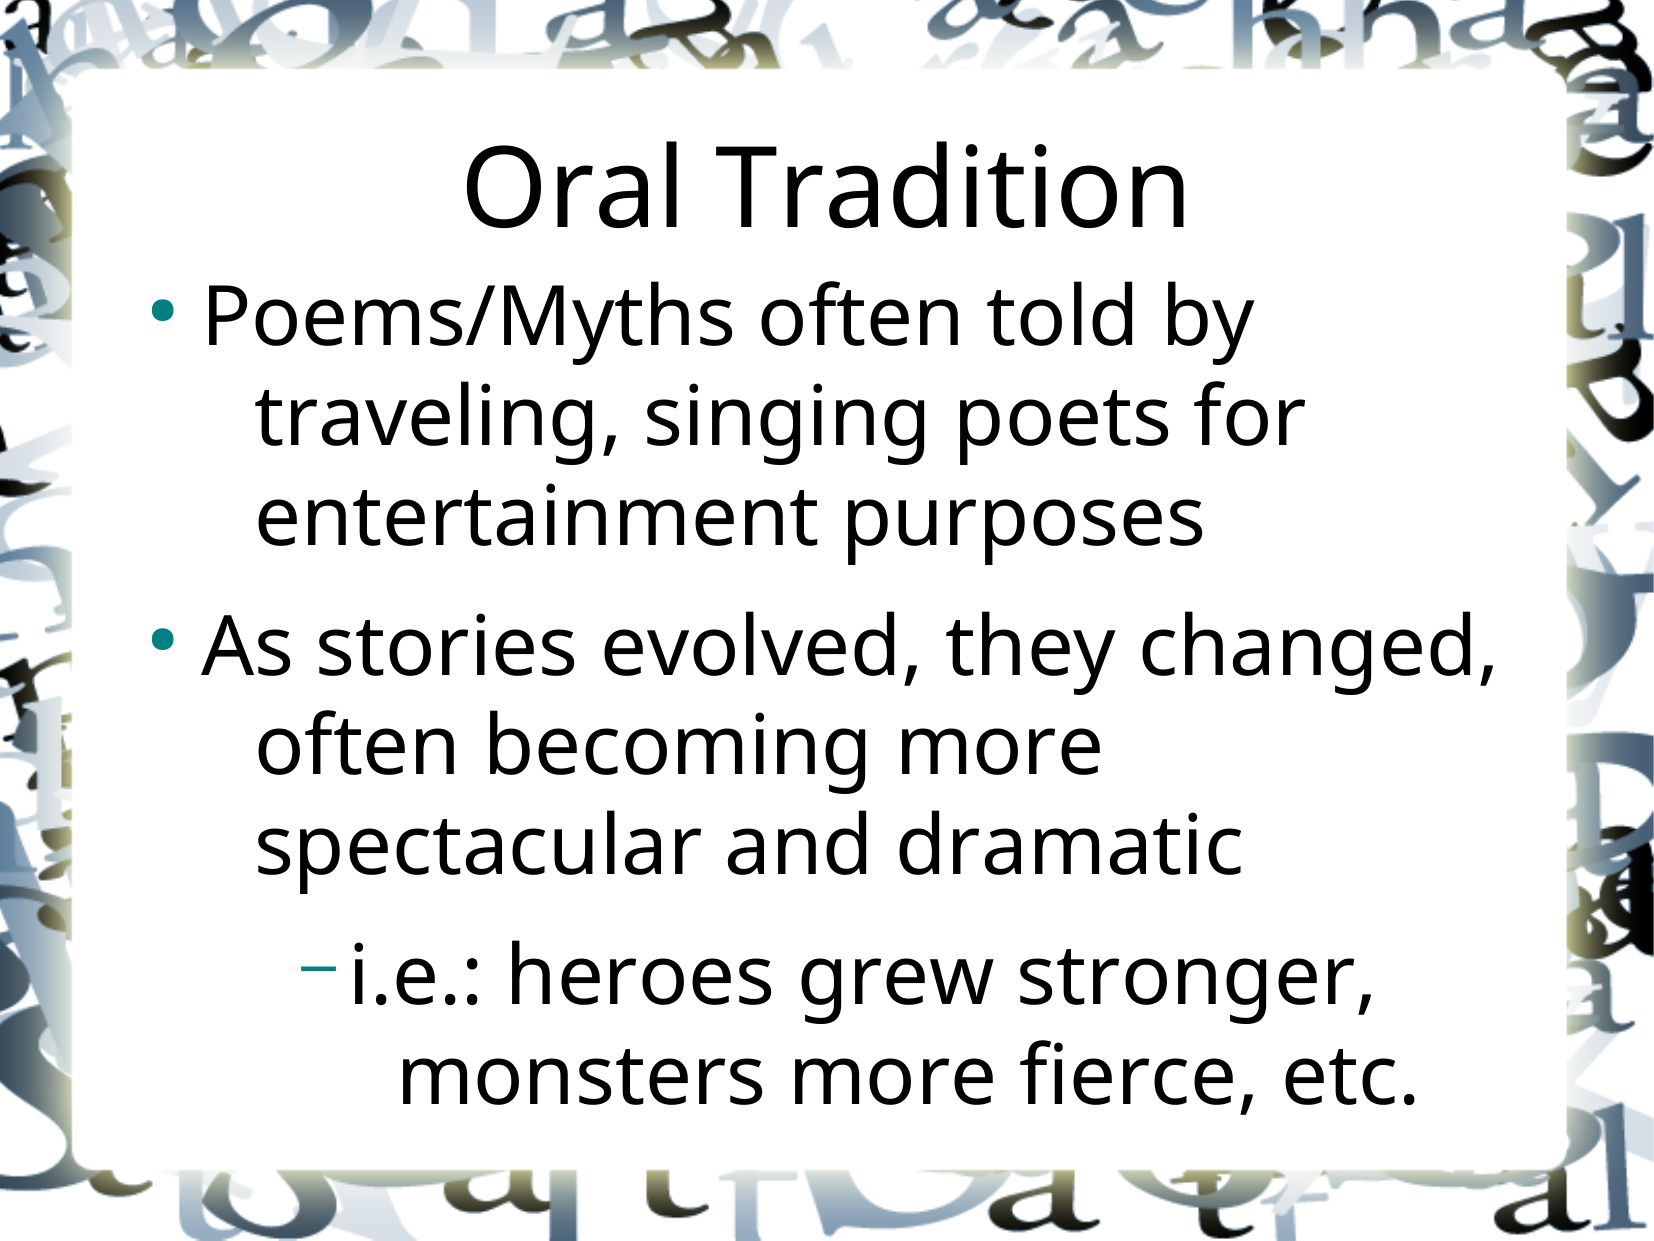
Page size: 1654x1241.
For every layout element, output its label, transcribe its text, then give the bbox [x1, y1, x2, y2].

title Oral Tradition [82, 86, 1571, 279]
list Poems/Myths often told by traveling, singing poets for entertainment purposes As stories evolved, they changed, often becoming more spectacular and dramatic i.e.: heroes grew stronger, monsters more fierce, etc. [112, 262, 1536, 1136]
